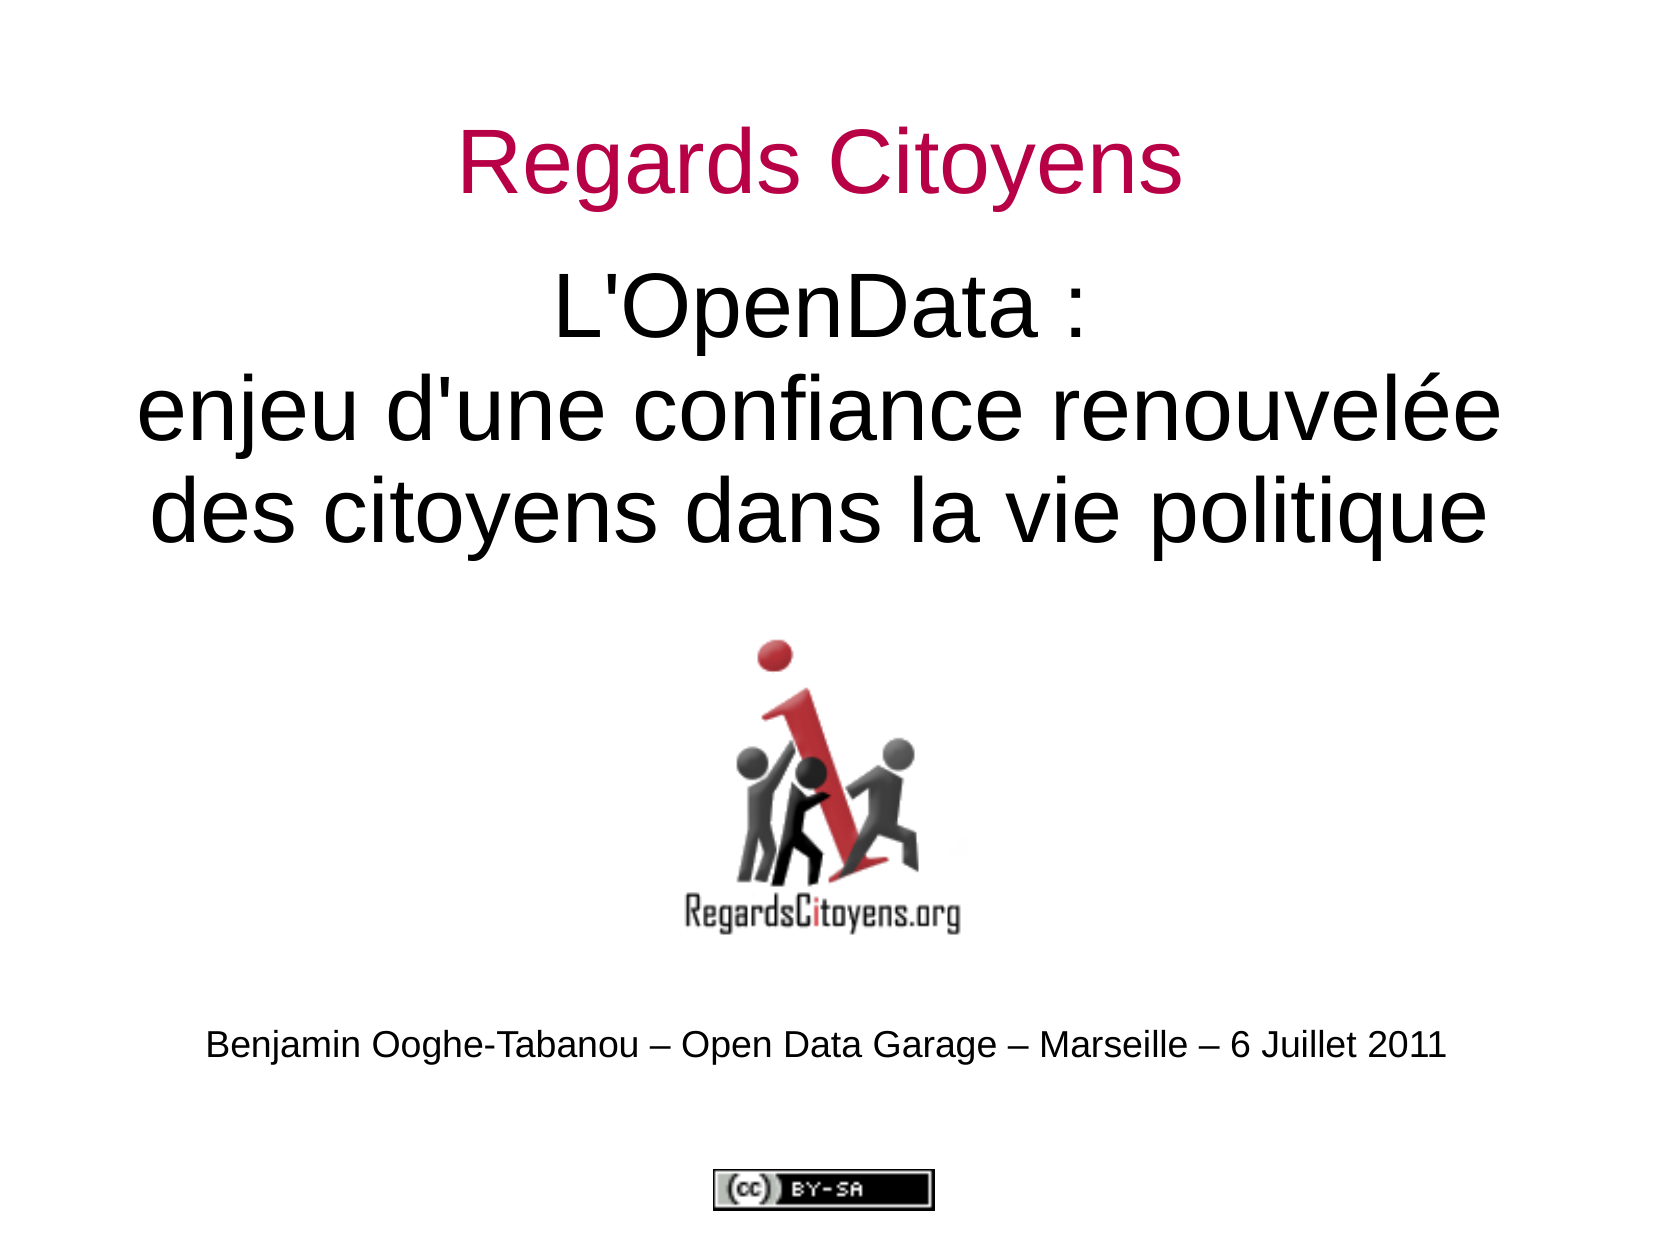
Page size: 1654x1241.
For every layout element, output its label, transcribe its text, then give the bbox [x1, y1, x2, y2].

text_box Benjamin Ooghe-Tabanou – Open Data Garage – Marseille – 6 Juillet 2011 [0, 1015, 1654, 1073]
picture [679, 626, 967, 939]
title Regards Citoyens L'OpenData : enjeu d'une confiance renouvelée des citoyens dans la vie politique [76, 110, 1565, 563]
picture [713, 1169, 935, 1211]
